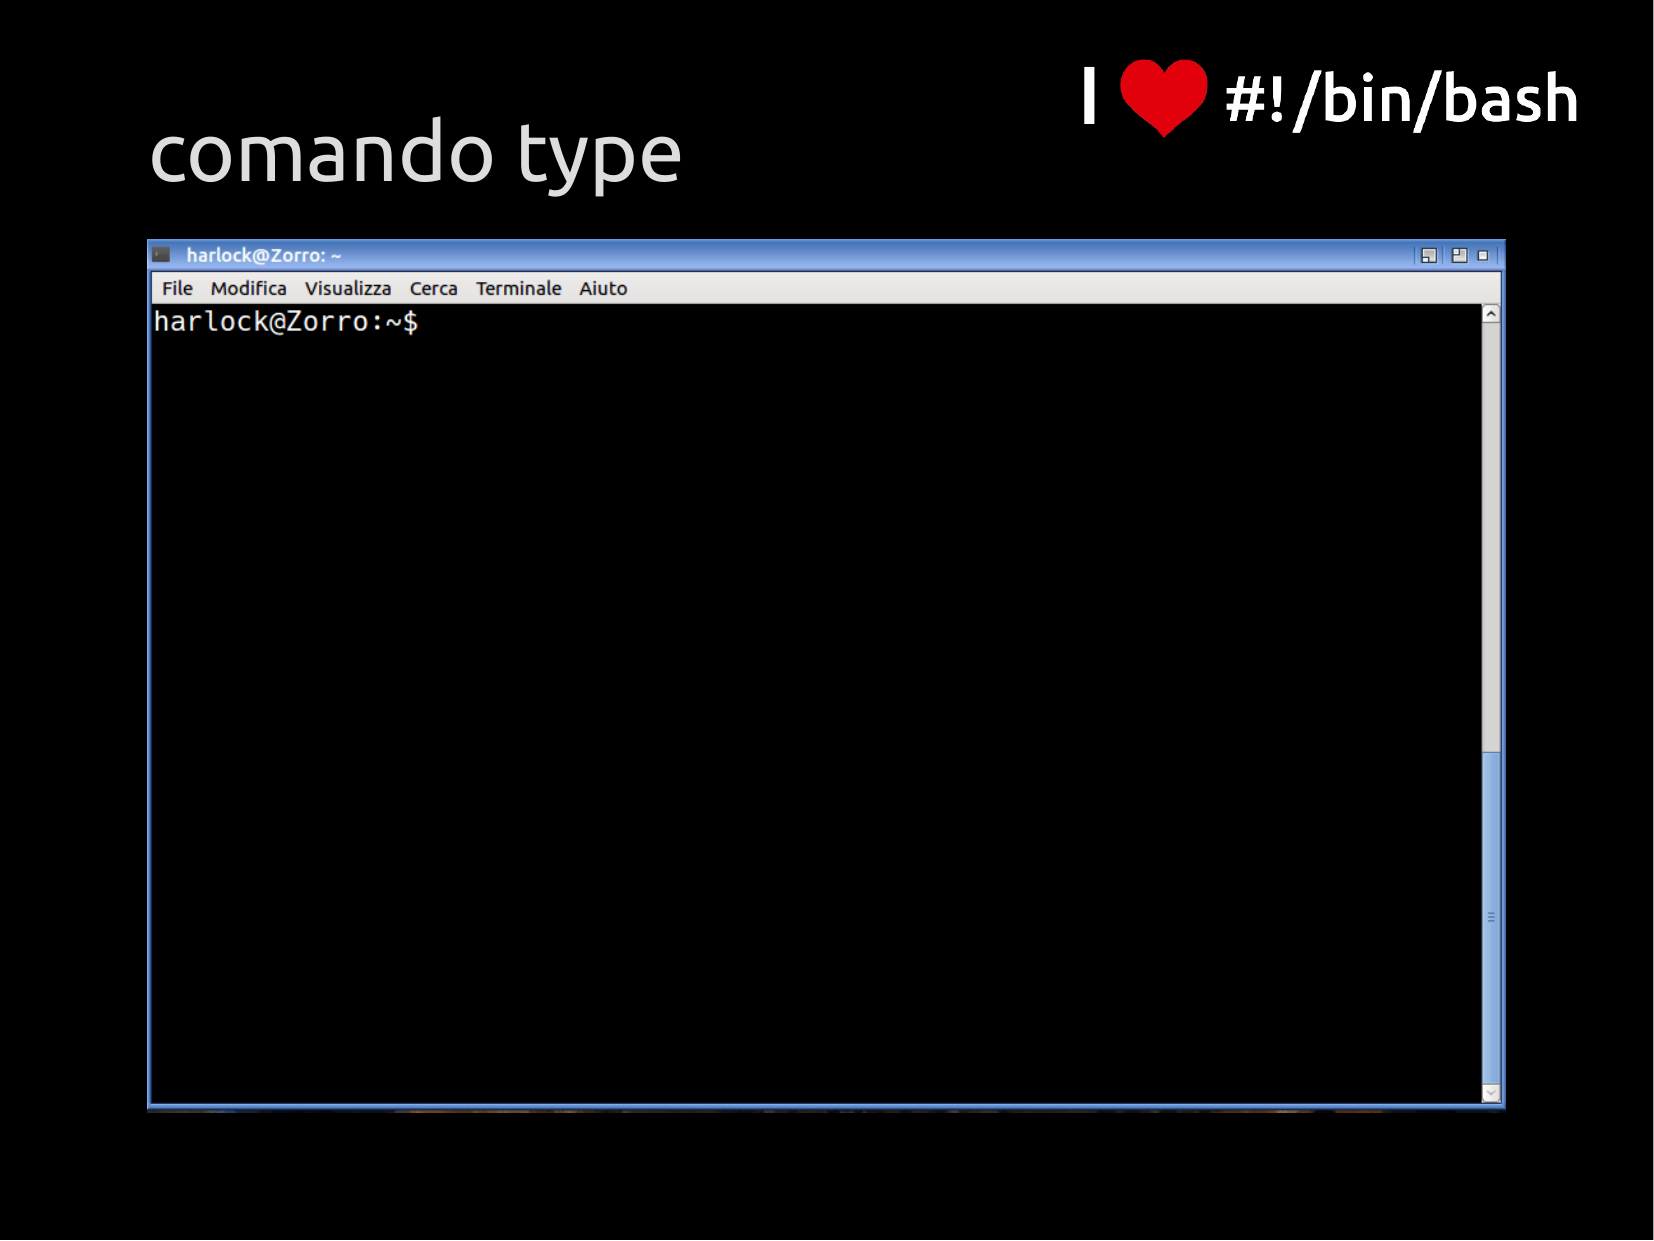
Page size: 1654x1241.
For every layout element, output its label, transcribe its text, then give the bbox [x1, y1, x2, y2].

picture [1064, 45, 1595, 154]
picture [147, 239, 1506, 1113]
text_box comando type [133, 96, 702, 205]
